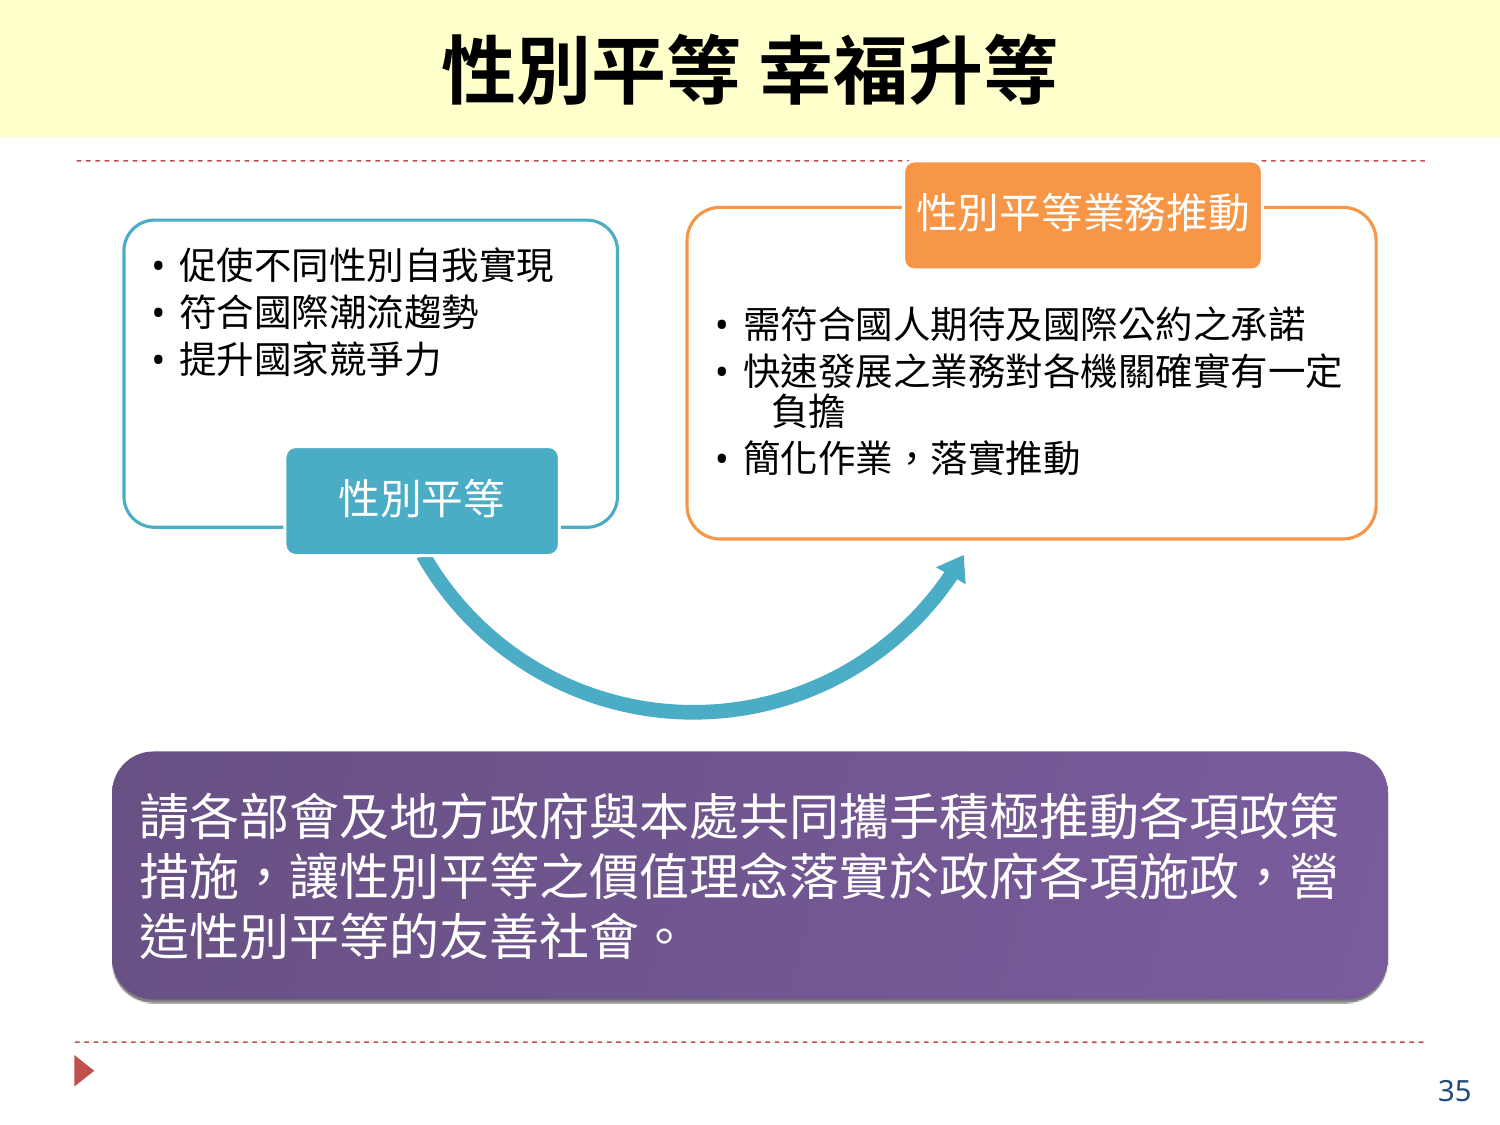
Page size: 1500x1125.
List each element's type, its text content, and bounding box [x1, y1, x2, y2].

text_box [416, 555, 966, 720]
text_box 性別平等業務推動 [903, 160, 1263, 271]
text_box 性別平等 幸福升等 [0, 0, 1500, 138]
text_box 35 [1423, 1065, 1500, 1125]
text_box 性別平等 [284, 446, 560, 556]
text_box 促使不同性別自我實現 符合國際潮流趨勢 提升國家競爭力 [123, 220, 618, 528]
text_box 需符合國人期待及國際公約之承諾 快速發展之業務對各機關確實有一定負擔 簡化作業，落實推動 [687, 207, 1377, 539]
text_box 請各部會及地方政府與本處共同攜手積極推動各項政策措施，讓性別平等之價值理念落實於政府各項施政，營造性別平等的友善社會。 [112, 751, 1388, 1000]
